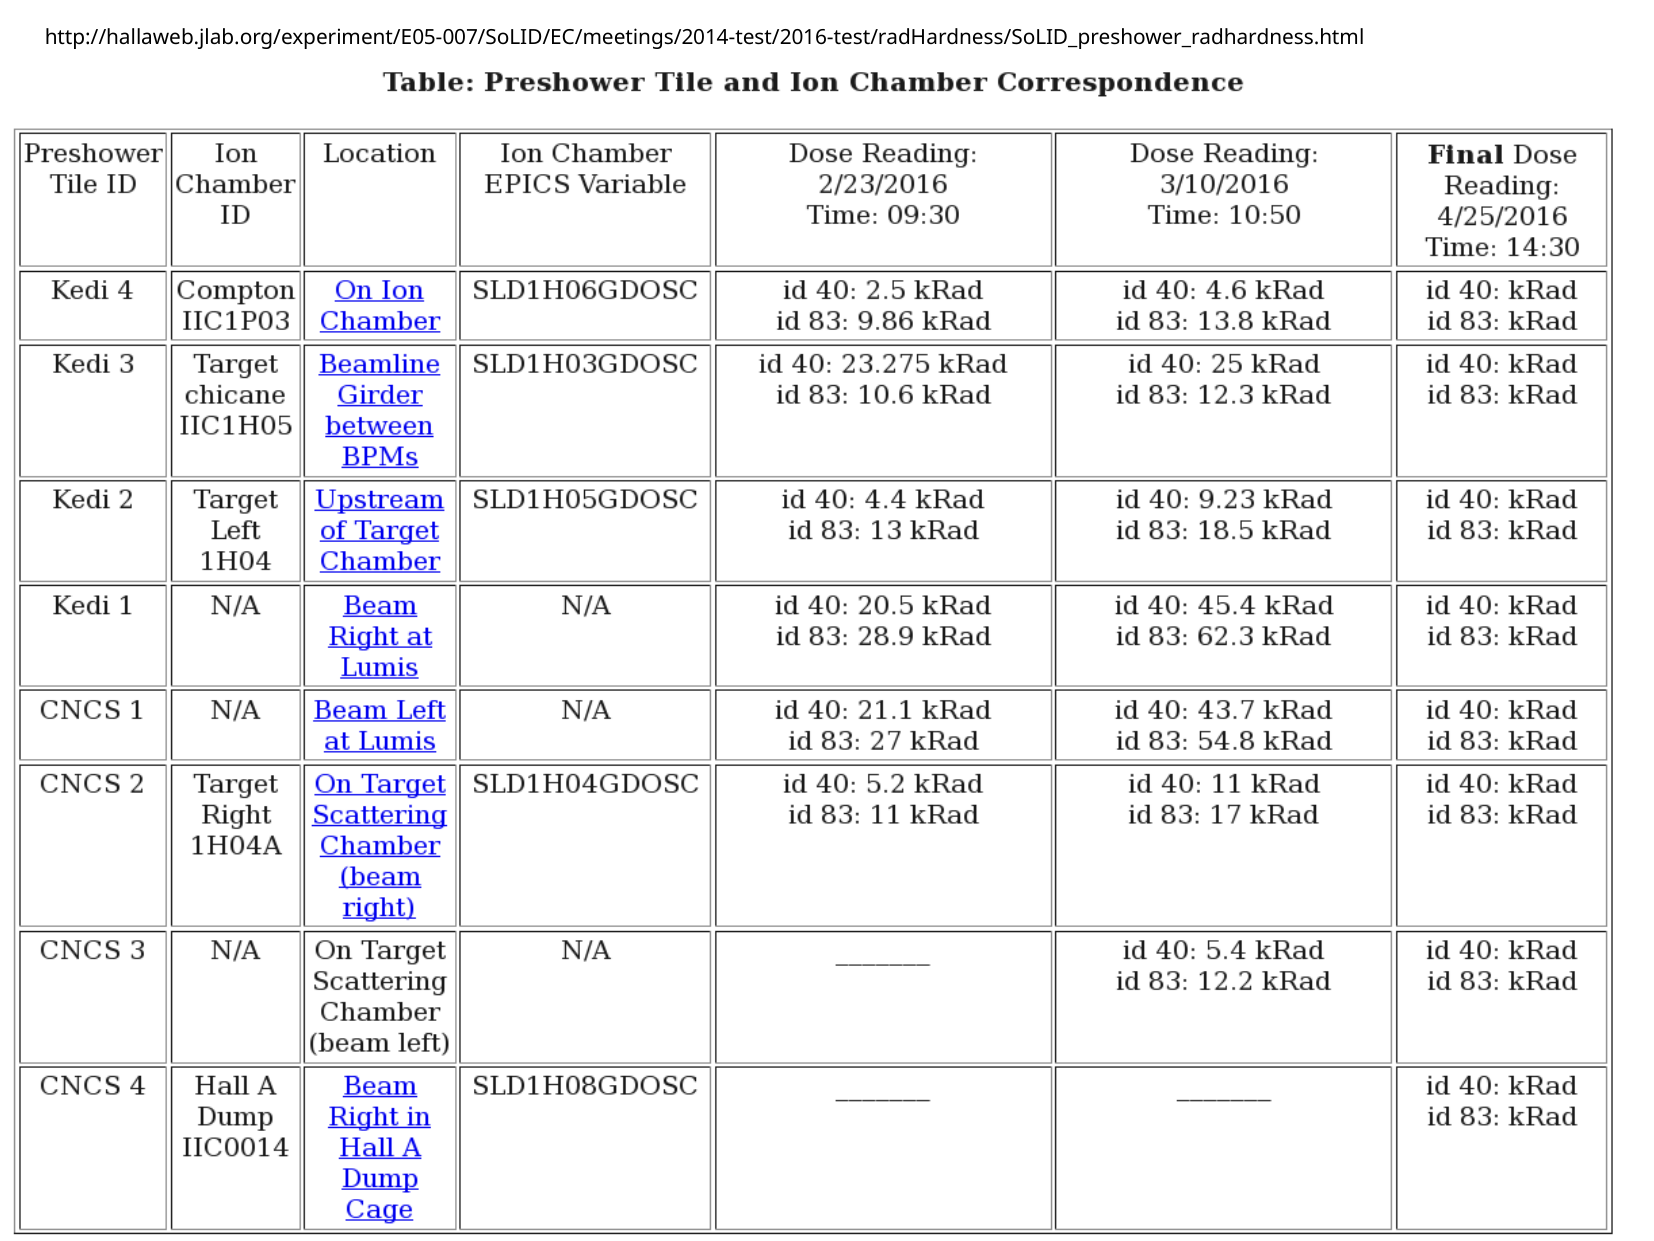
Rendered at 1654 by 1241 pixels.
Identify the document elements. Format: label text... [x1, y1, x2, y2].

text_box http://hallaweb.jlab.org/experiment/E05-007/SoLID/EC/meetings/2014-test/2016-test/radHardness/SoLID_preshower_radhardness.html [30, 15, 1561, 69]
picture [10, 59, 1621, 1241]
